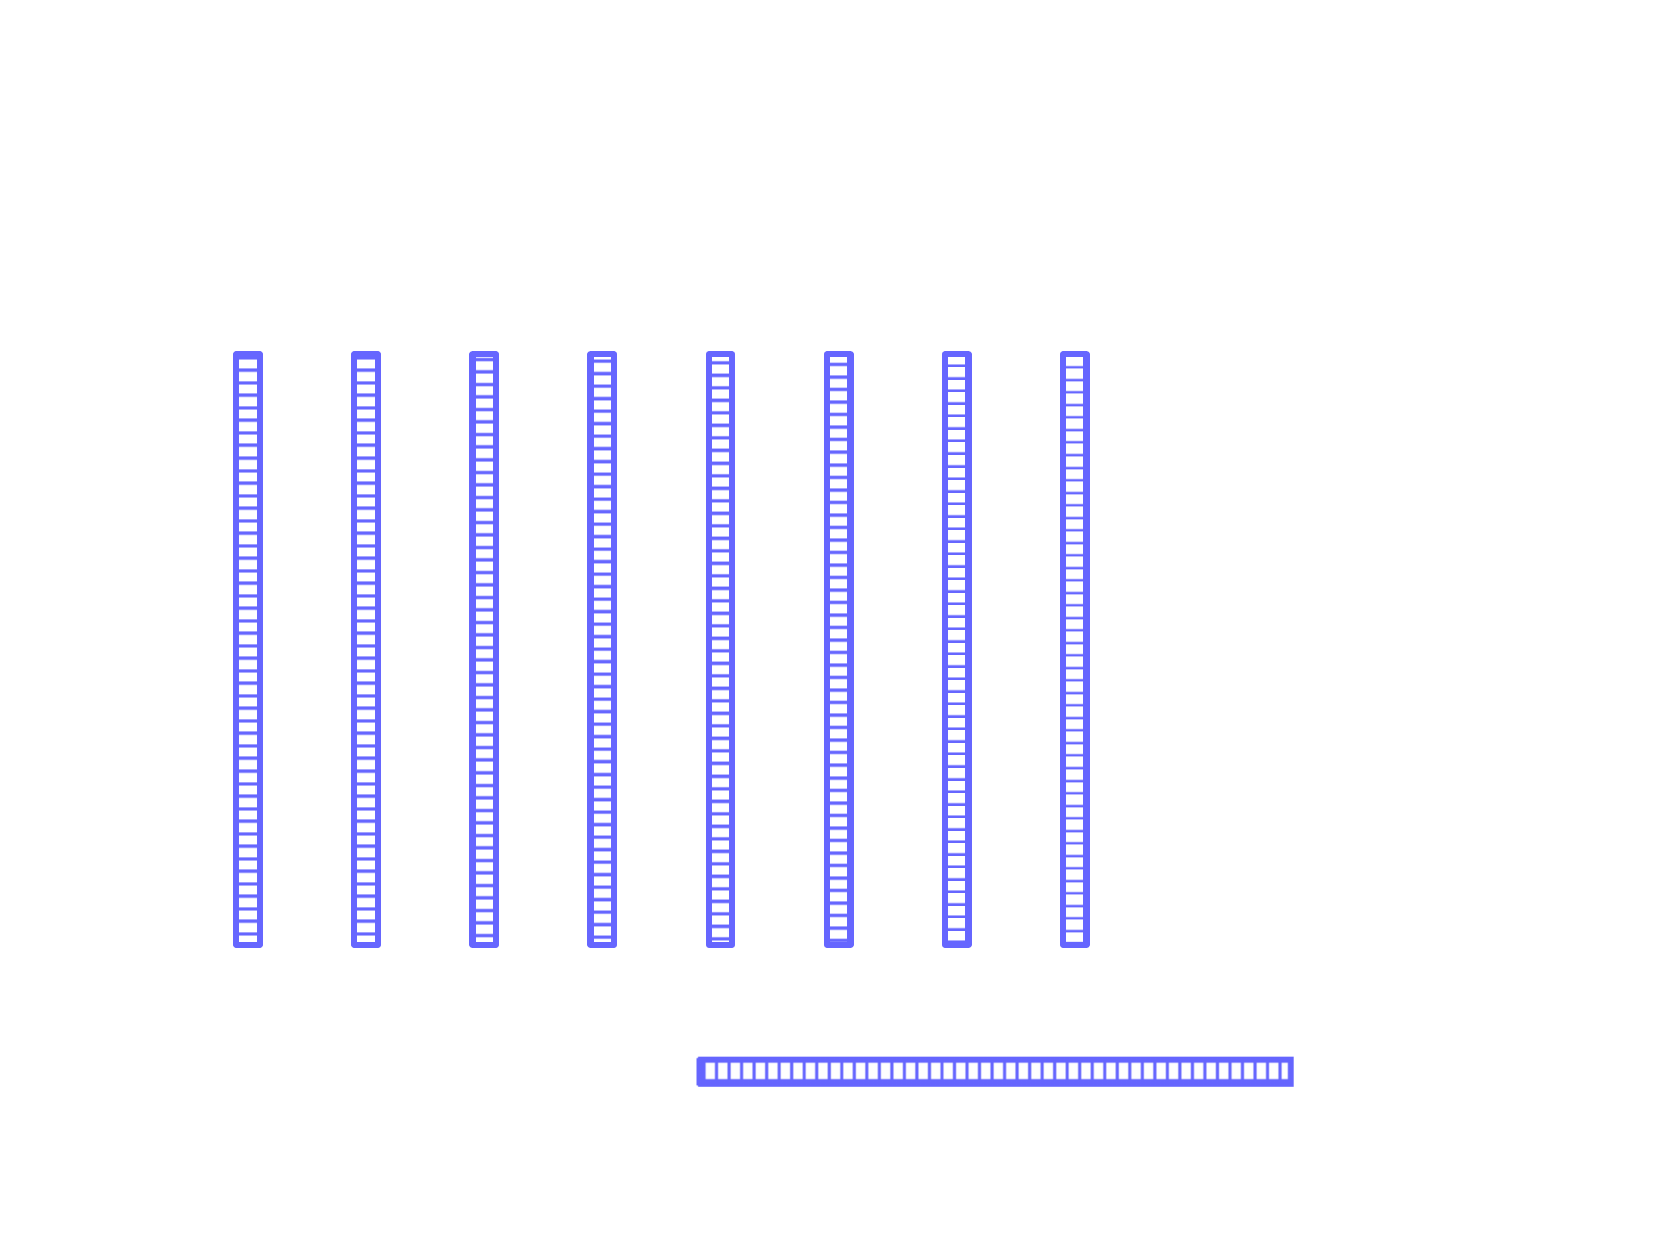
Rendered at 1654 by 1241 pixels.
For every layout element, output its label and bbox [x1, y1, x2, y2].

text_box [826, 354, 851, 945]
picture [696, 1056, 1294, 1087]
text_box [708, 354, 733, 945]
text_box [472, 354, 497, 945]
text_box [1062, 354, 1087, 945]
text_box [354, 354, 378, 945]
text_box [236, 354, 260, 945]
text_box [944, 354, 969, 945]
text_box [590, 354, 615, 945]
